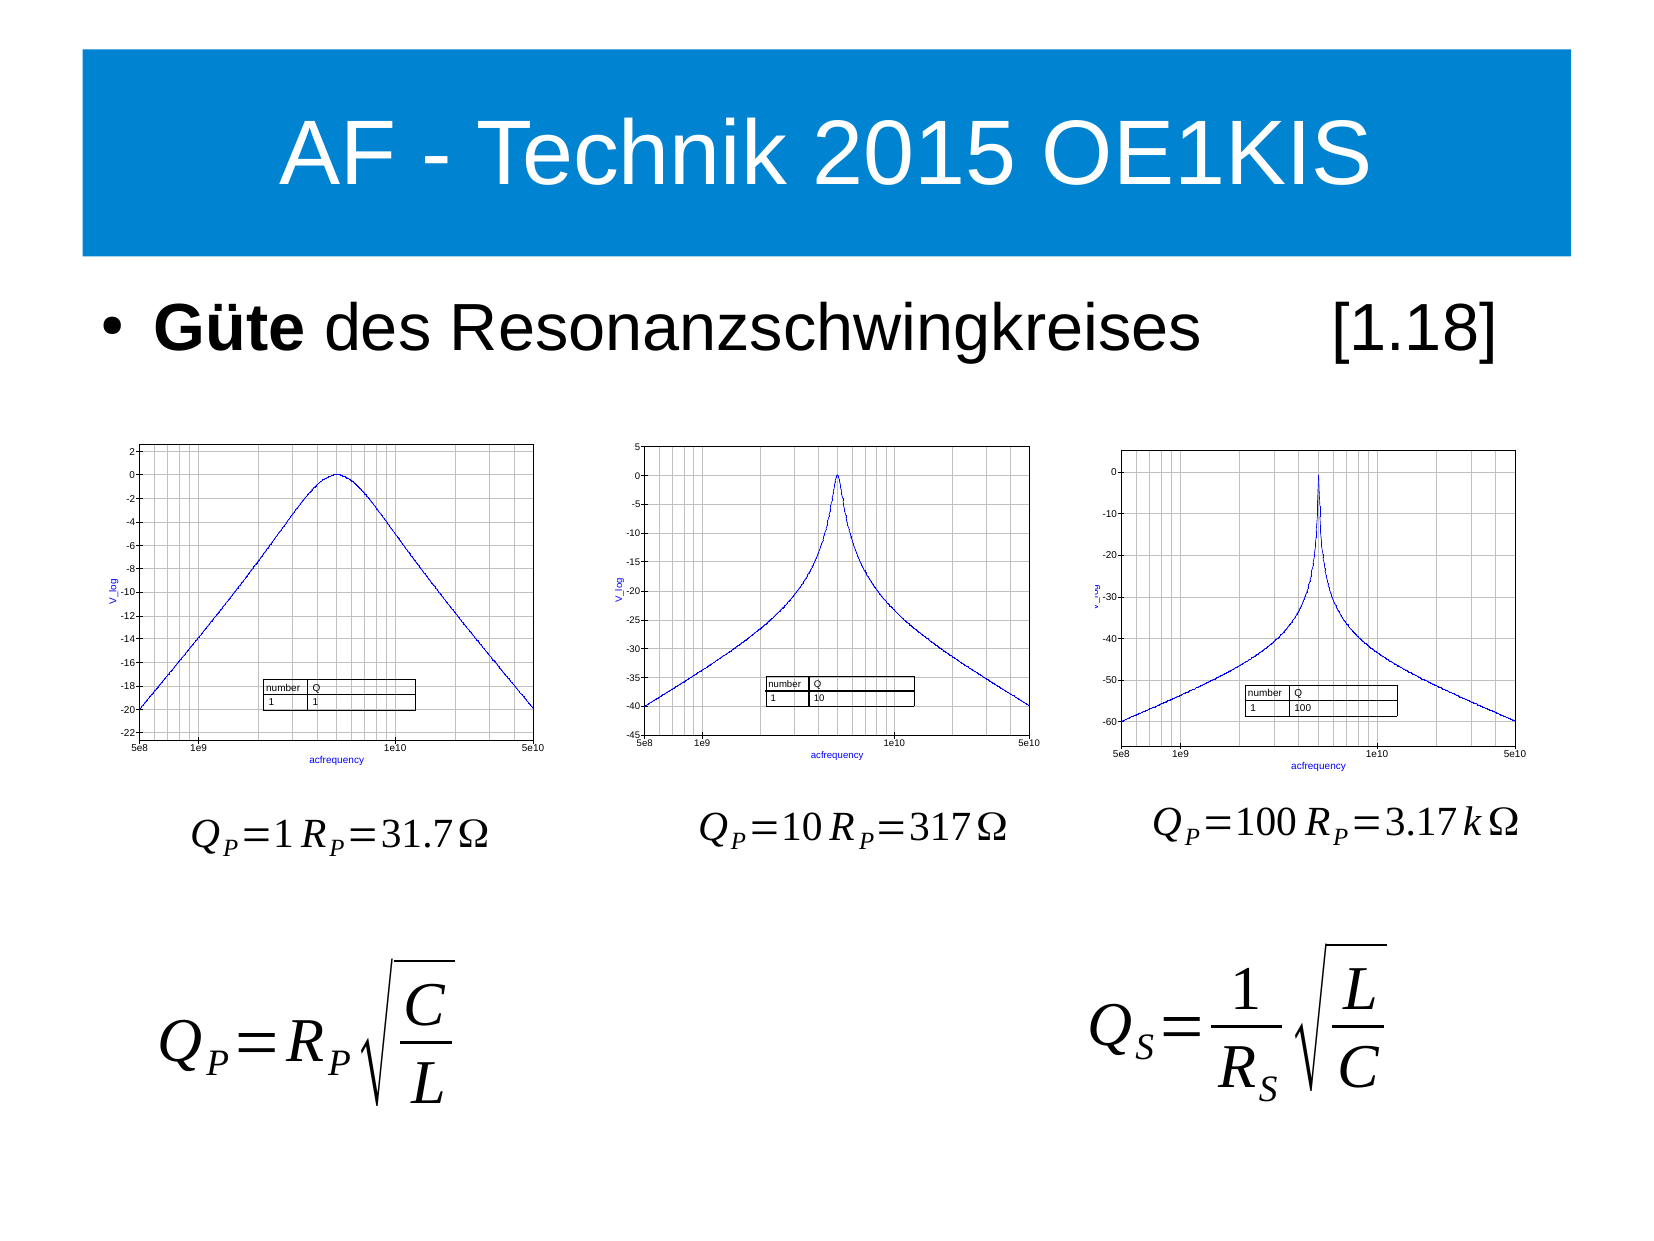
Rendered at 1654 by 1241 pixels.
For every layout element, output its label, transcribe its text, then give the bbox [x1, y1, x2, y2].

chart [184, 809, 497, 863]
chart [151, 956, 461, 1117]
chart [691, 803, 1015, 856]
picture [94, 435, 1583, 792]
list Güte des Resonanzschwingkreises [1.18] [82, 290, 1571, 1010]
chart [1080, 941, 1394, 1111]
title AF - Technik 2015 OE1KIS [82, 49, 1571, 257]
chart [1145, 798, 1527, 851]
